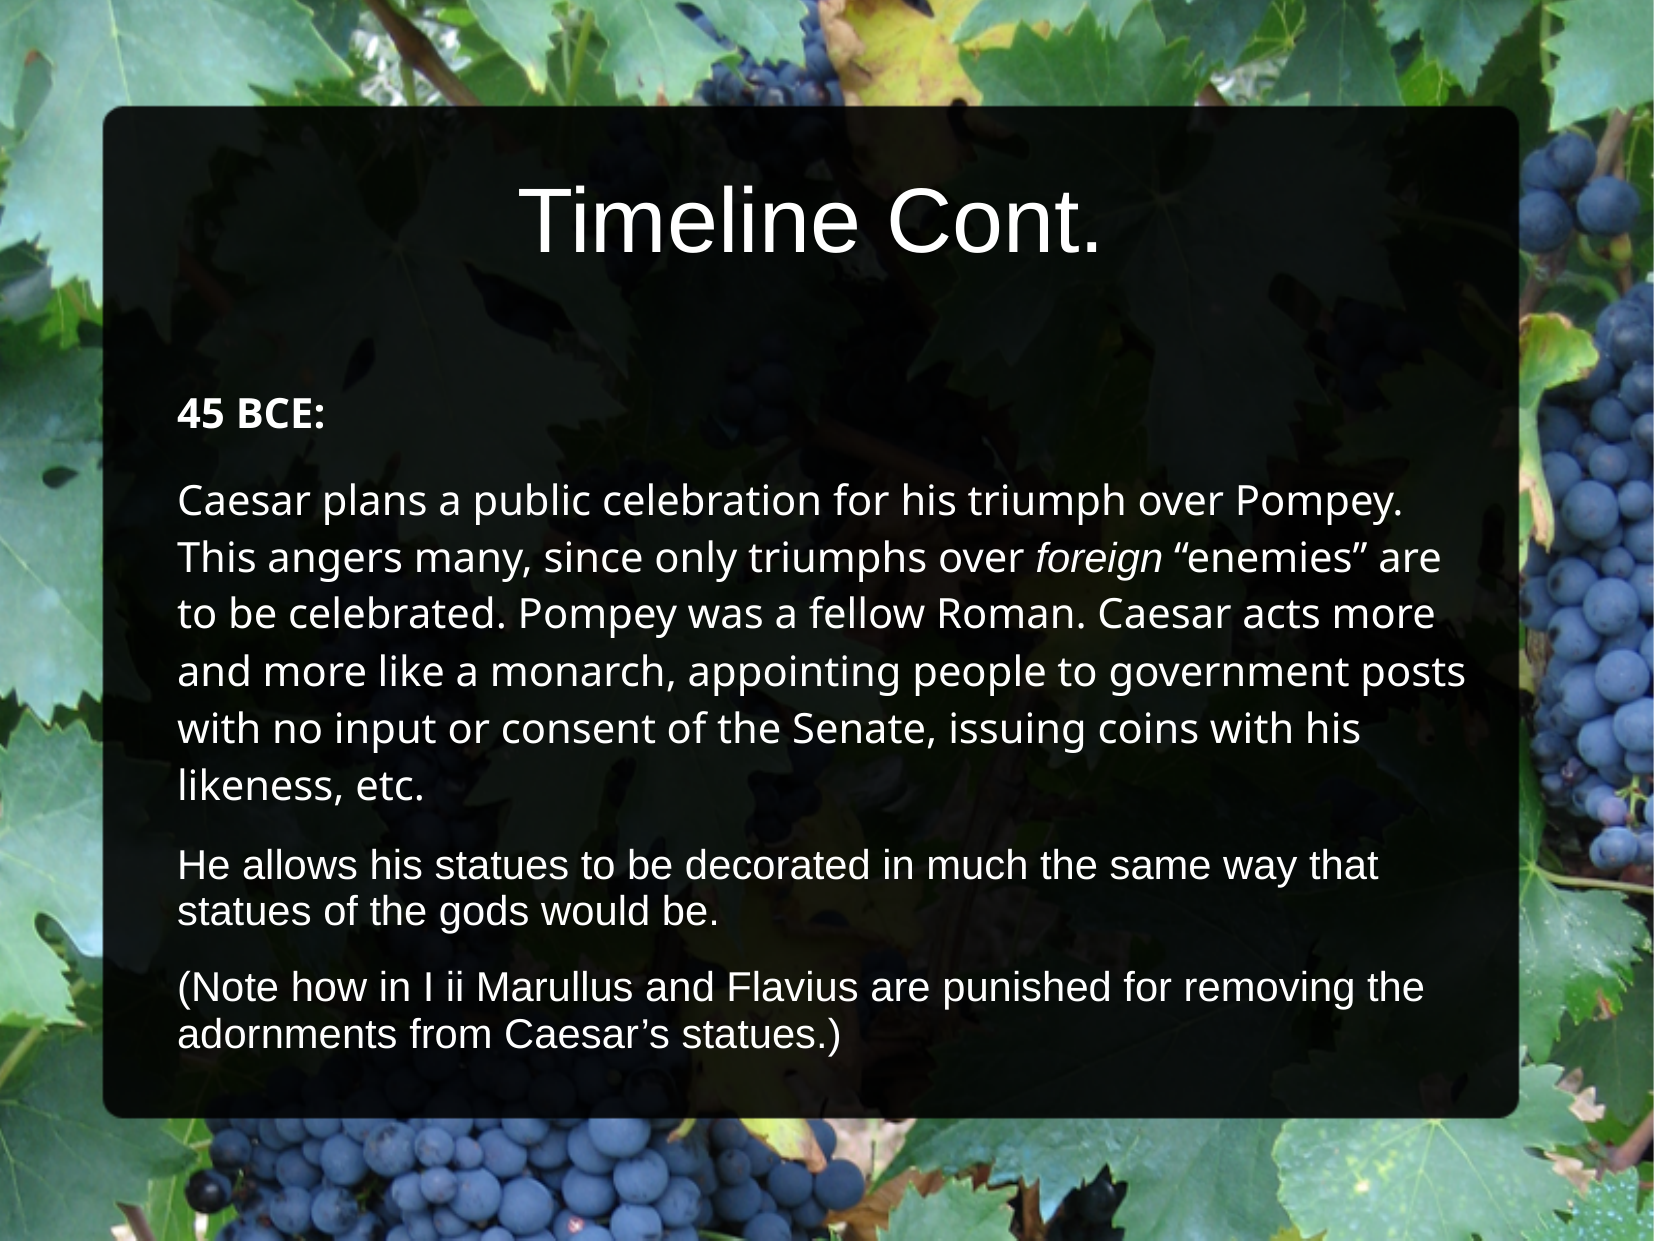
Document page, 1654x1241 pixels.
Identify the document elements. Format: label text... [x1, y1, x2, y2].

list 45 BCE: Caesar plans a public celebration for his triumph over Pompey. This angers many, since only triumphs over foreign “enemies” are to be celebrated. Pompey was a fellow Roman. Caesar acts more and more like a monarch, appointing people to government posts with no input or consent of the Senate, issuing coins with his likeness, etc. He allows his statues to be decorated in much the same way that statues of the gods would be. (Note how in I ii Marullus and Flavius are punished for removing the adornments from Caesar’s statues.) [177, 383, 1477, 1078]
picture [0, 0, 1654, 1241]
title Timeline Cont. [118, 125, 1506, 318]
